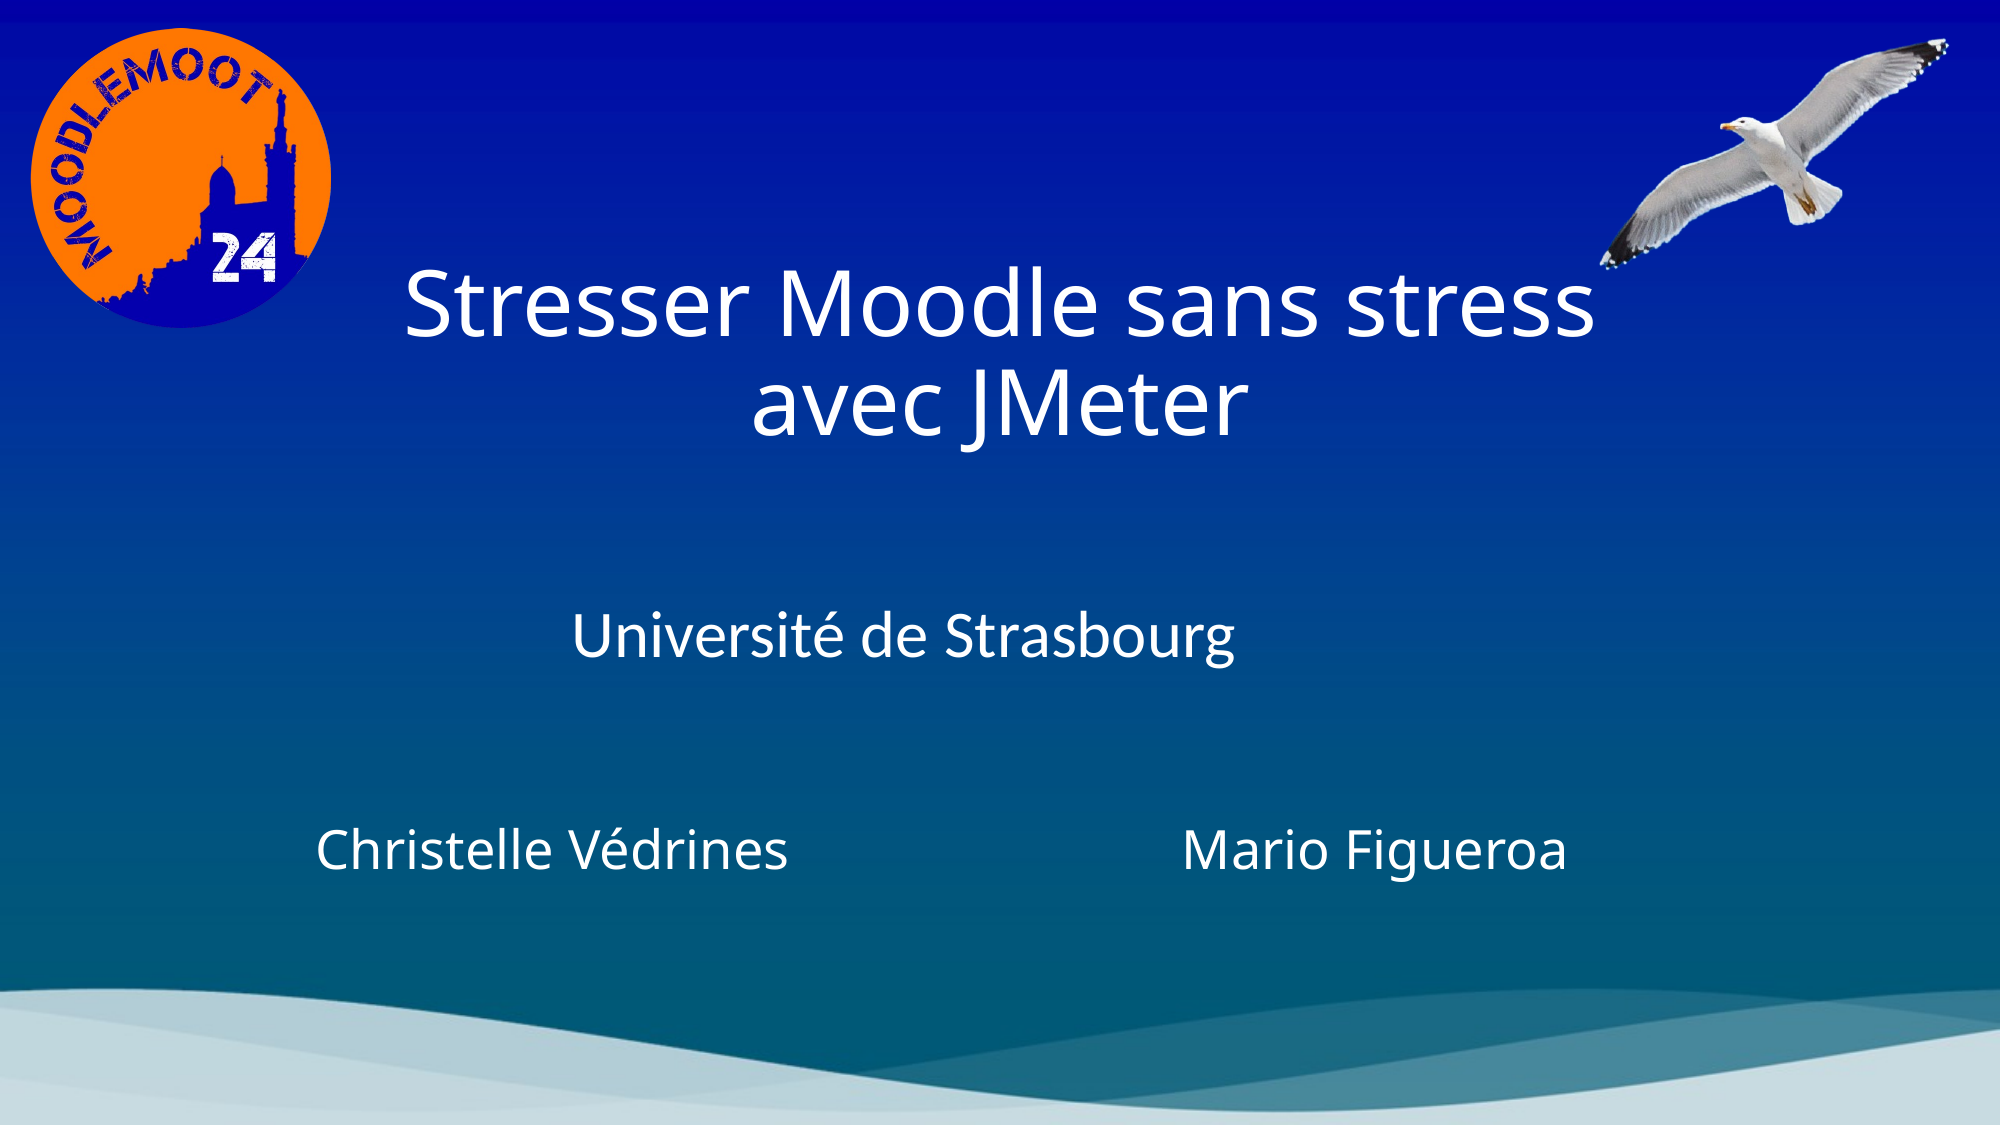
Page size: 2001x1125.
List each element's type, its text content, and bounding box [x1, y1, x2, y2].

list Christelle Védrines Mario Figueroa [300, 814, 1737, 909]
title Stresser Moodle sans stress avec JMeter [312, 248, 1689, 466]
picture [0, 0, 2000, 812]
list Université de Strasbourg [311, 526, 1689, 745]
picture [0, 988, 2000, 1125]
